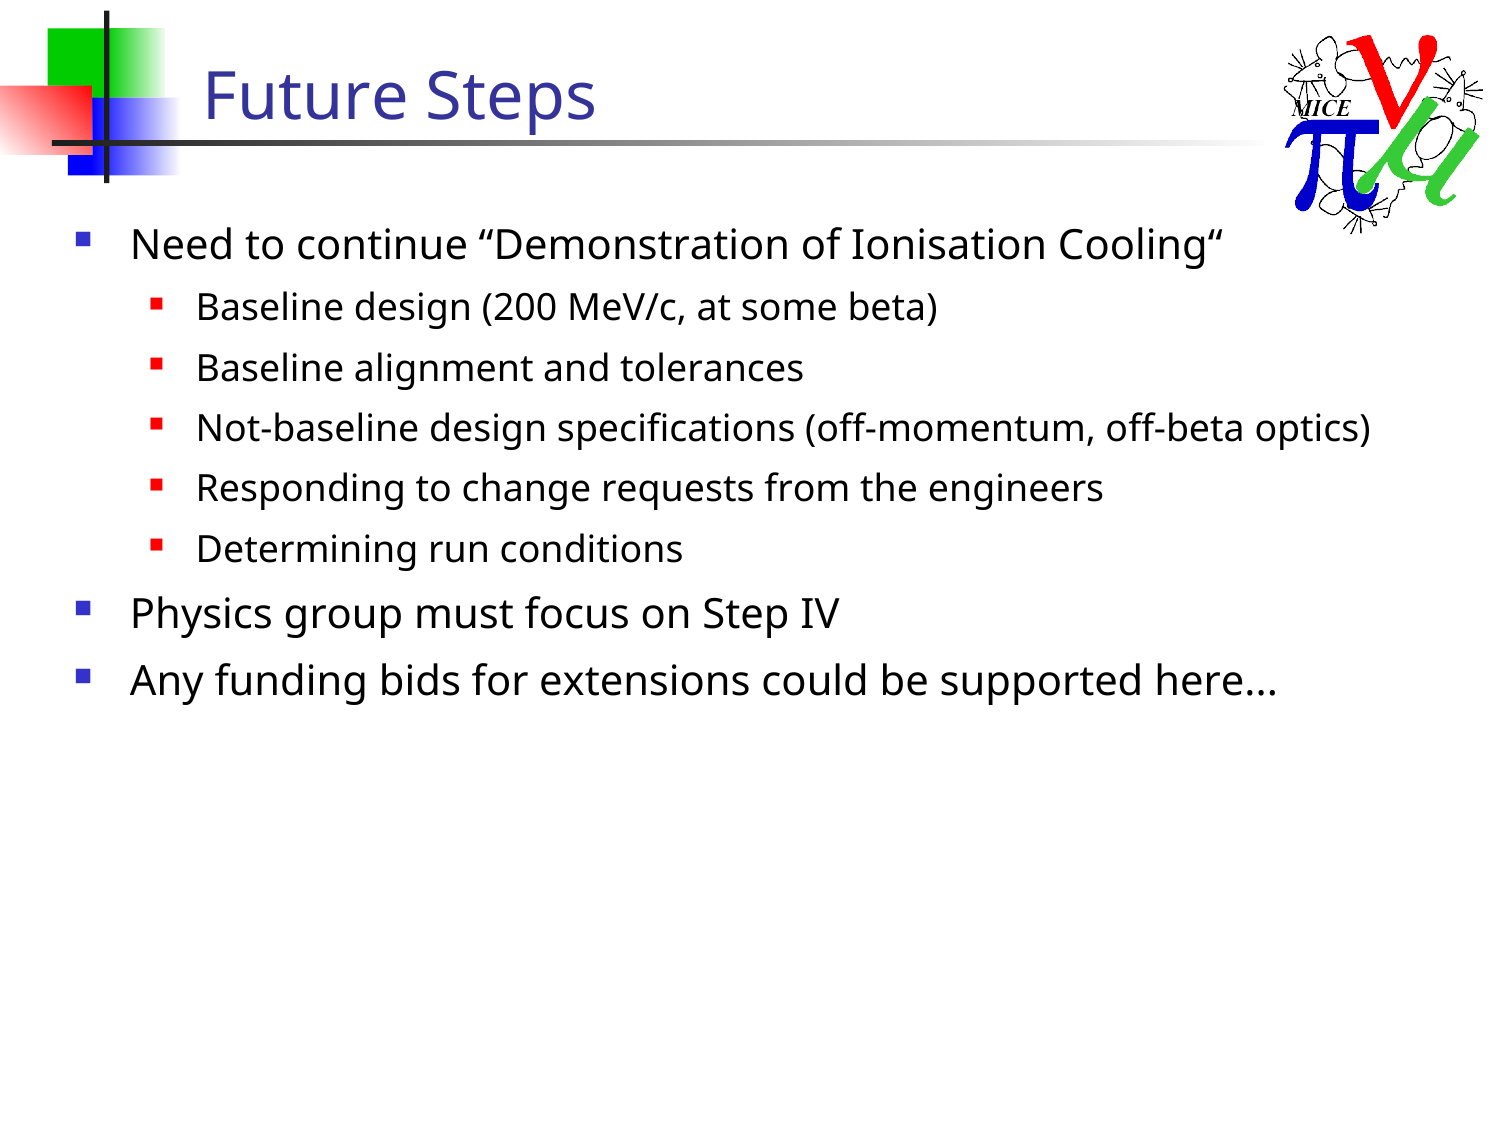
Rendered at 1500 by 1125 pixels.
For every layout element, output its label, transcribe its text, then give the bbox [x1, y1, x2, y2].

picture [1264, 5, 1500, 251]
title Future Steps [187, 0, 1466, 147]
list Need to continue “Demonstration of Ionisation Cooling“ Baseline design (200 MeV/c, at some beta) Baseline alignment and tolerances Not-baseline design specifications (off-momentum, off-beta optics) Responding to change requests from the engineers Determining run conditions Physics group must focus on Step IV Any funding bids for extensions could be supported here... [59, 206, 1402, 701]
